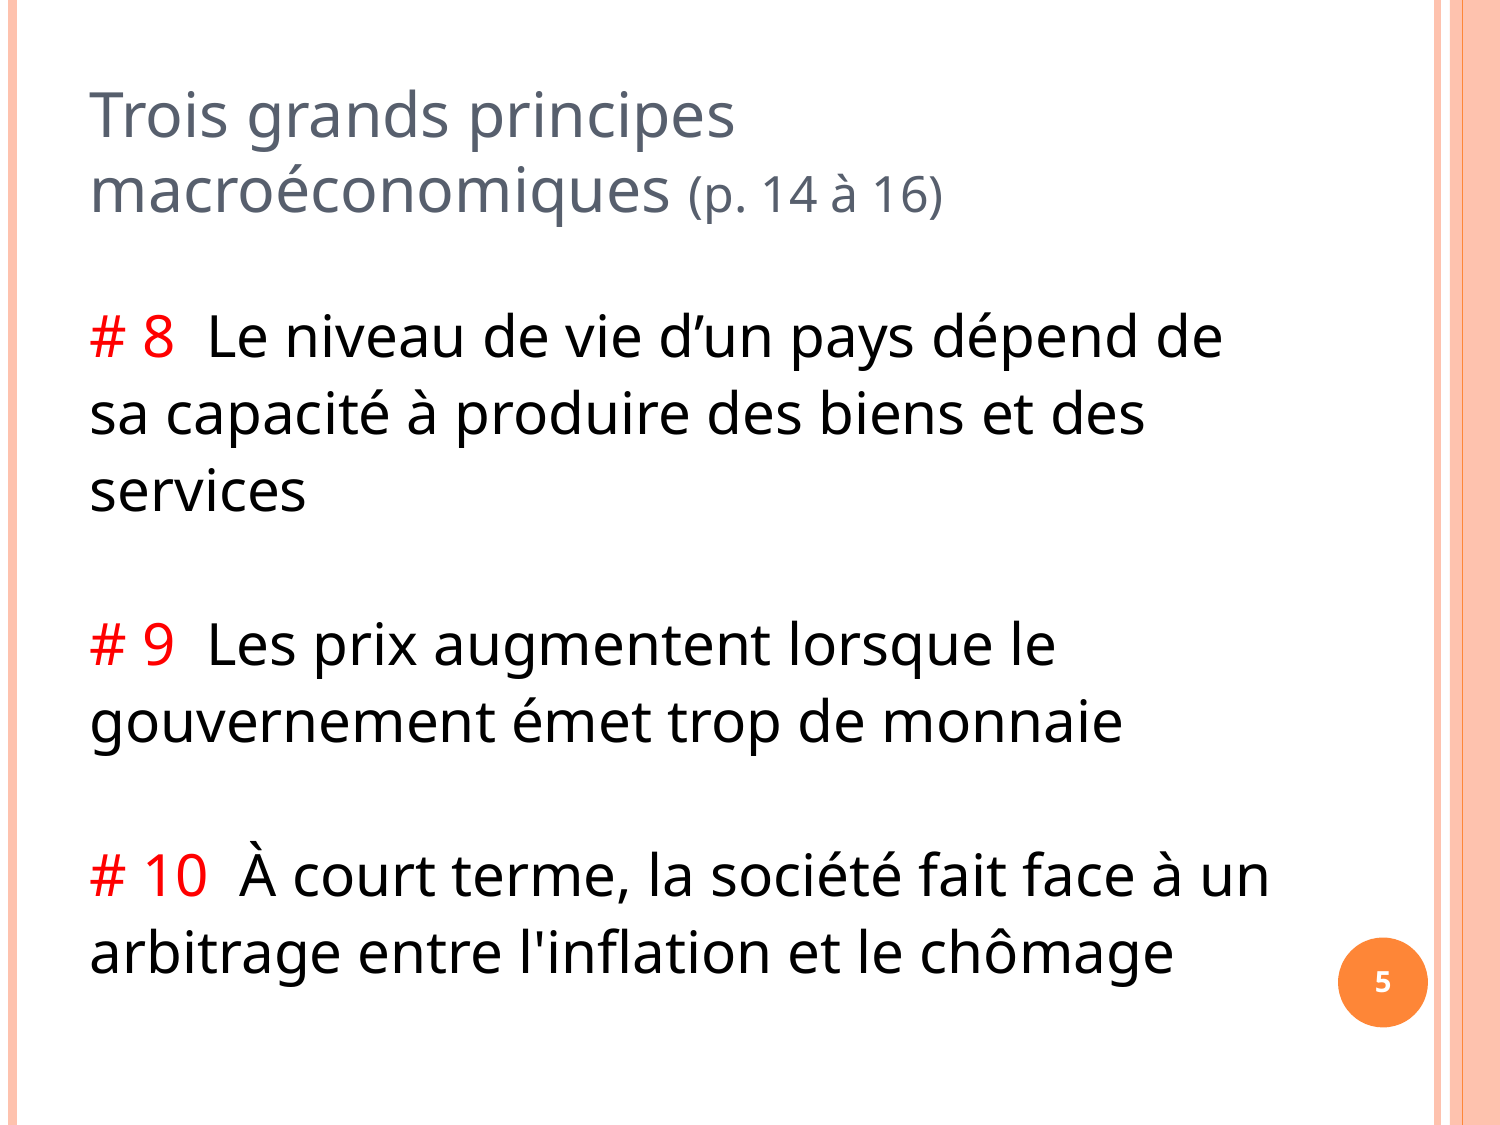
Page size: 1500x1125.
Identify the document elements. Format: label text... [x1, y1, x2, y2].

text_box # 8 Le niveau de vie d’un pays dépend de sa capacité à produire des biens et des services # 9 Les prix augmentent lorsque le gouvernement émet trop de monnaie # 10 À court terme, la société fait face à un arbitrage entre l'inflation et le chômage [74, 220, 1300, 1020]
text_box Trois grands principes macroéconomiques (p. 14 à 16) [74, 45, 1300, 220]
text_box <numéro> [1333, 940, 1434, 1027]
